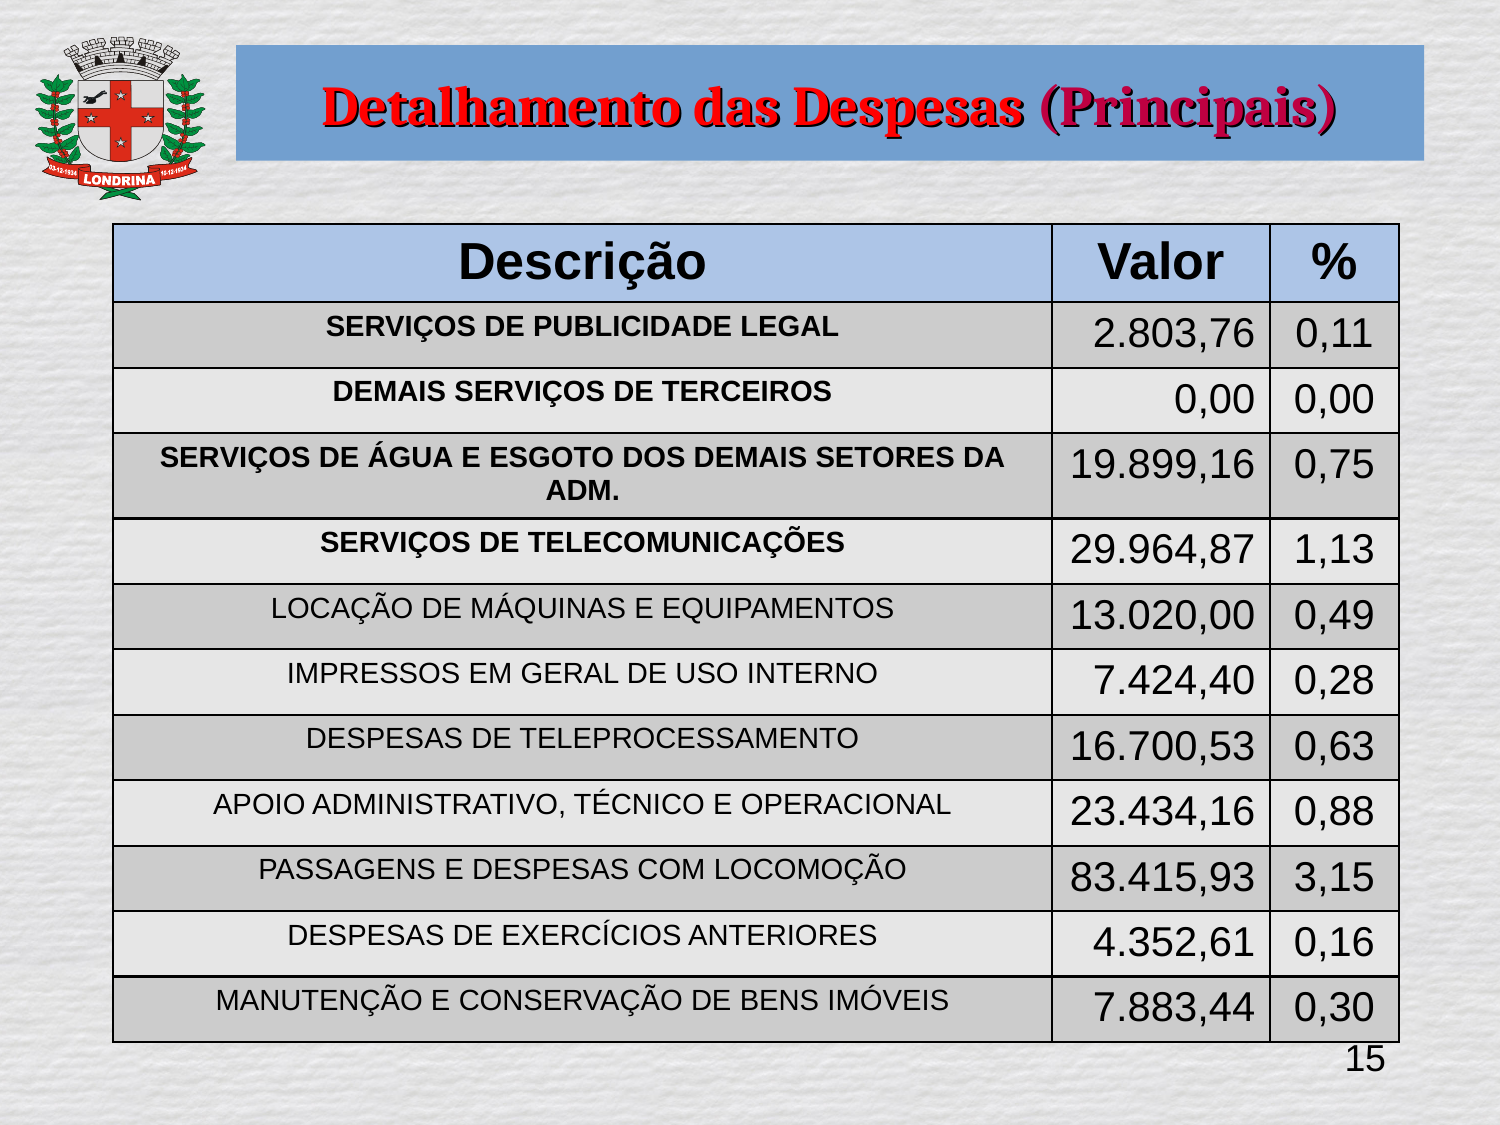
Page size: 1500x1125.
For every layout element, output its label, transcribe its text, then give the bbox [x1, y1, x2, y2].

table_cell 19.899,16 [1053, 434, 1269, 517]
table_cell 0,88 [1271, 781, 1398, 845]
table_cell 0,30 [1271, 978, 1398, 1041]
table_cell 13.020,00 [1053, 585, 1269, 648]
picture [0, 0, 1500, 1125]
table_cell 1,13 [1271, 520, 1398, 583]
table_cell MANUTENÇÃO E CONSERVAÇÃO DE BENS IMÓVEIS [114, 978, 1051, 1041]
table_cell SERVIÇOS DE TELECOMUNICAÇÕES [114, 520, 1051, 583]
table_cell 0,63 [1271, 716, 1398, 779]
table_cell DESPESAS DE EXERCÍCIOS ANTERIORES [114, 912, 1051, 975]
table_cell DESPESAS DE TELEPROCESSAMENTO [114, 716, 1051, 779]
table_cell 0,00 [1053, 369, 1269, 432]
table_cell APOIO ADMINISTRATIVO, TÉCNICO E OPERACIONAL [114, 781, 1051, 845]
table_cell 3,15 [1271, 847, 1398, 910]
table_cell IMPRESSOS EM GERAL DE USO INTERNO [114, 650, 1051, 714]
table_header Descrição [114, 225, 1051, 301]
table_header Valor [1053, 225, 1269, 301]
table_cell PASSAGENS E DESPESAS COM LOCOMOÇÃO [114, 847, 1051, 910]
table_header % [1271, 225, 1398, 301]
table_cell SERVIÇOS DE ÁGUA E ESGOTO DOS DEMAIS SETORES DA ADM. [114, 434, 1051, 517]
table_cell 0,28 [1271, 650, 1398, 714]
table_cell 0,49 [1271, 585, 1398, 648]
table_cell 7.883,44 [1053, 978, 1269, 1041]
table_cell 16.700,53 [1053, 716, 1269, 779]
table_cell 0,11 [1271, 303, 1398, 367]
table_cell SERVIÇOS DE PUBLICIDADE LEGAL [114, 303, 1051, 367]
table_cell 0,00 [1271, 369, 1398, 432]
table_cell 2.803,76 [1053, 303, 1269, 367]
table_cell LOCAÇÃO DE MÁQUINAS E EQUIPAMENTOS [114, 585, 1051, 648]
table_cell 83.415,93 [1053, 847, 1269, 910]
text_box Detalhamento das Despesas (Principais) [236, 45, 1425, 161]
table_cell 23.434,16 [1053, 781, 1269, 845]
table_cell 29.964,87 [1053, 520, 1269, 583]
text_box <número> [1329, 1027, 1500, 1098]
table_cell 7.424,40 [1053, 650, 1269, 714]
table_cell 0,16 [1271, 912, 1398, 975]
table_cell DEMAIS SERVIÇOS DE TERCEIROS [114, 369, 1051, 432]
table_cell 4.352,61 [1053, 912, 1269, 975]
table_cell 0,75 [1271, 434, 1398, 517]
